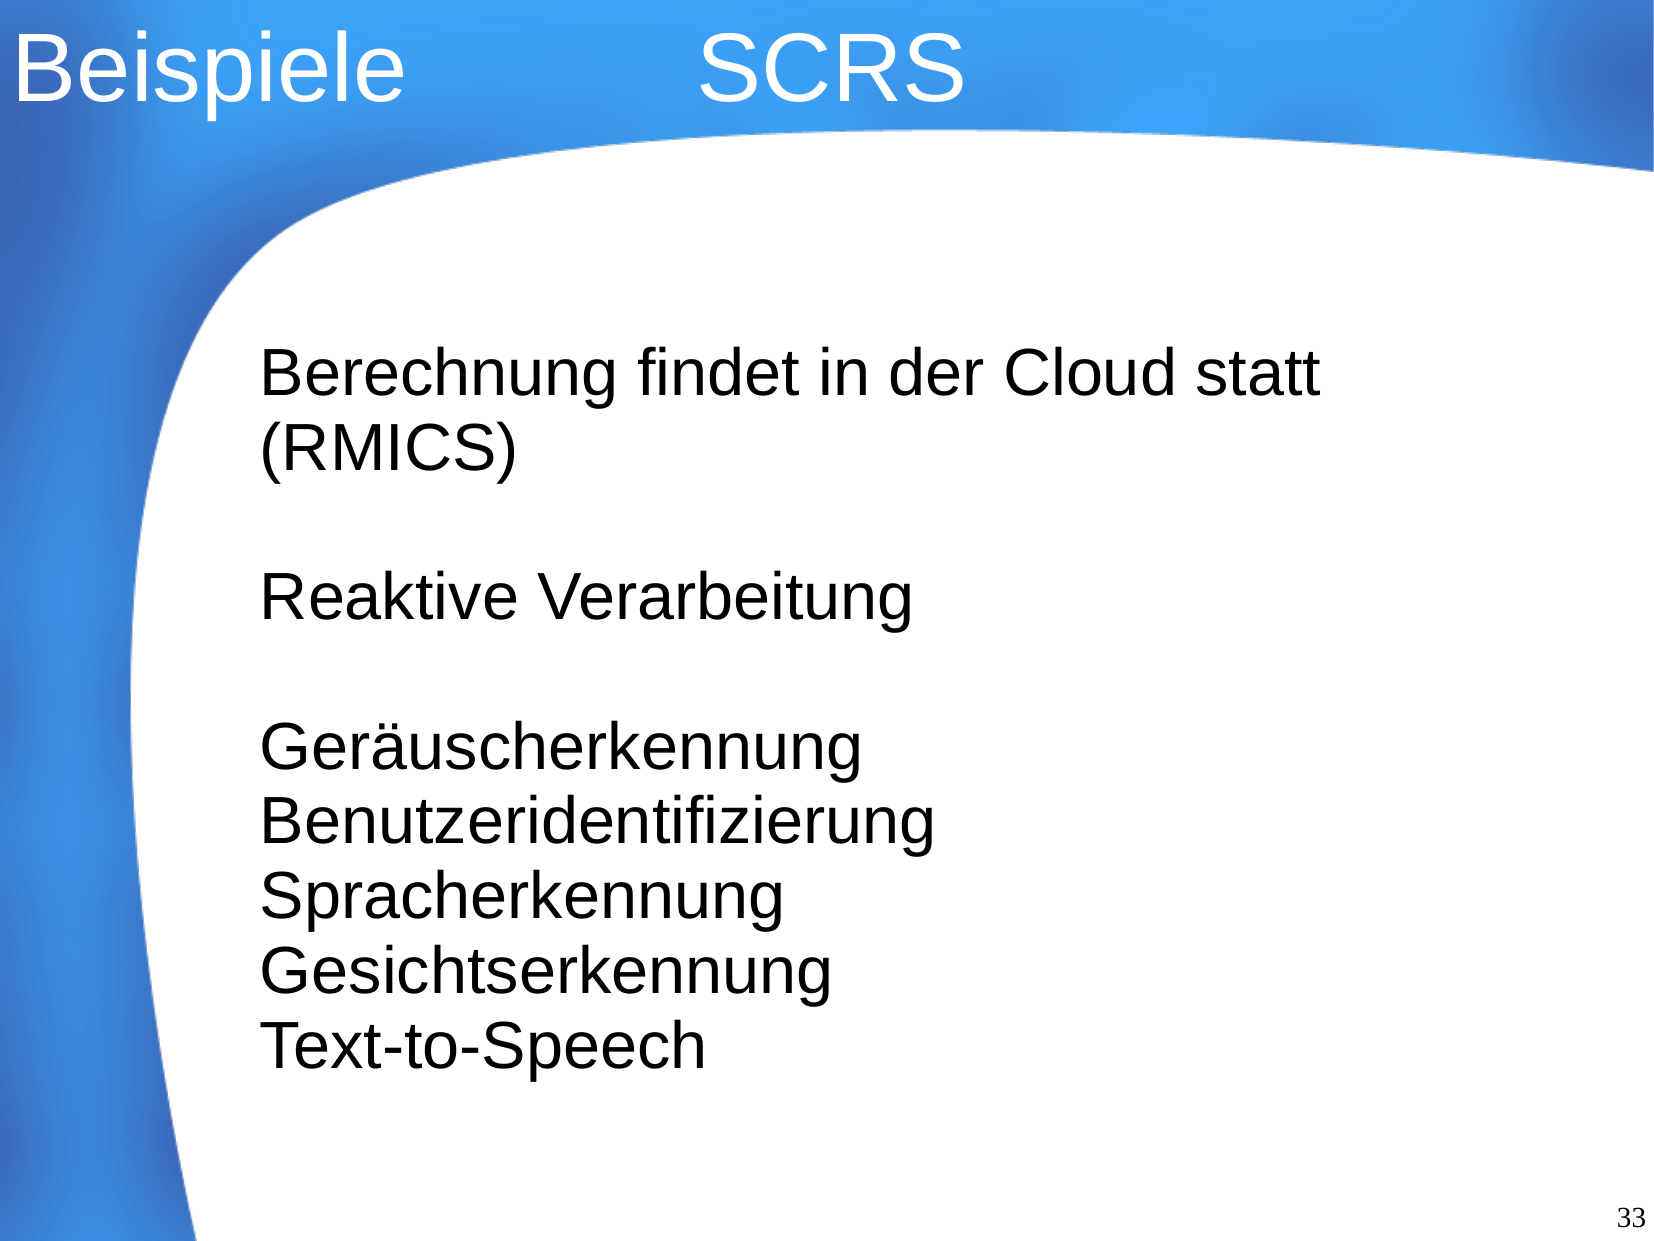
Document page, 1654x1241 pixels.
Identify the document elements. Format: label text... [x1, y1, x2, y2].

picture [0, 0, 1654, 1241]
title SCRS [697, 13, 1619, 123]
subtitle Berechnung findet in der Cloud statt (RMICS) Reaktive Verarbeitung Geräuscherkennung Benutzeridentifizierung Spracherkennung Gesichtserkennung Text-to-Speech [259, 248, 1560, 1170]
title Beispiele [11, 13, 697, 123]
